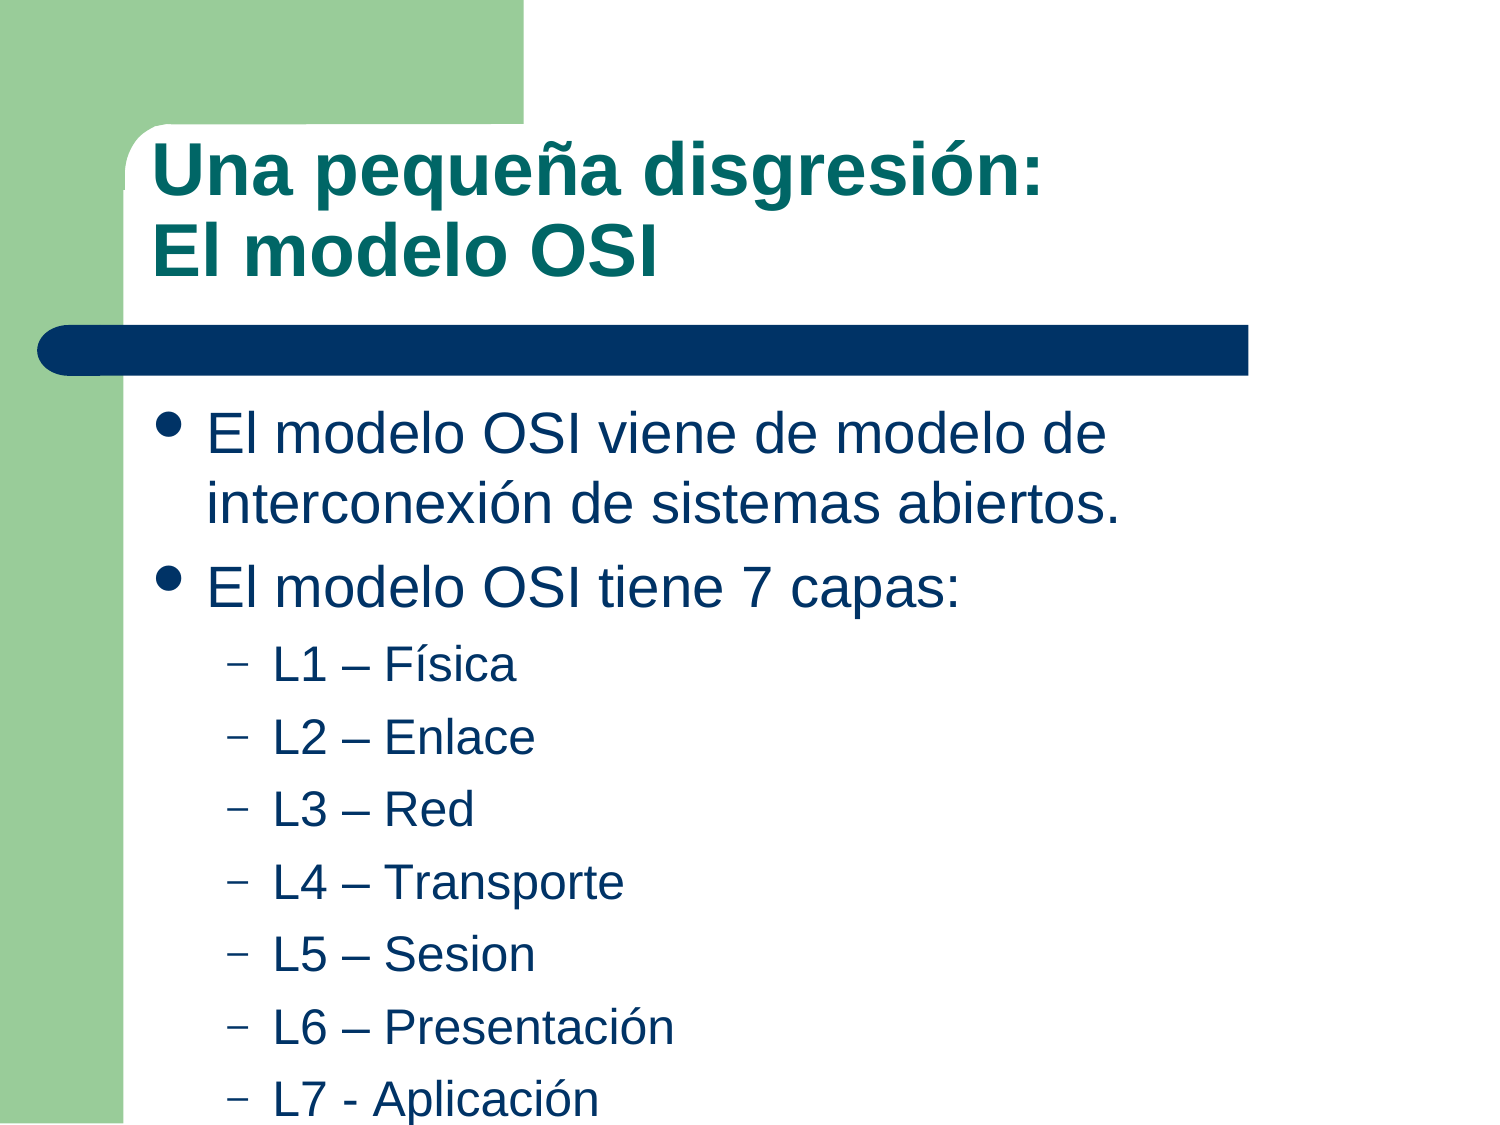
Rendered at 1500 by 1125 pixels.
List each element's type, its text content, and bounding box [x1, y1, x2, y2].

title Una pequeña disgresión: El modelo OSI [136, 123, 1414, 301]
list El modelo OSI viene de modelo de interconexión de sistemas abiertos. El modelo OSI tiene 7 capas: L1 – Física L2 – Enlace L3 – Red L4 – Transporte L5 – Sesion L6 – Presentación L7 - Aplicación [137, 387, 1400, 1125]
